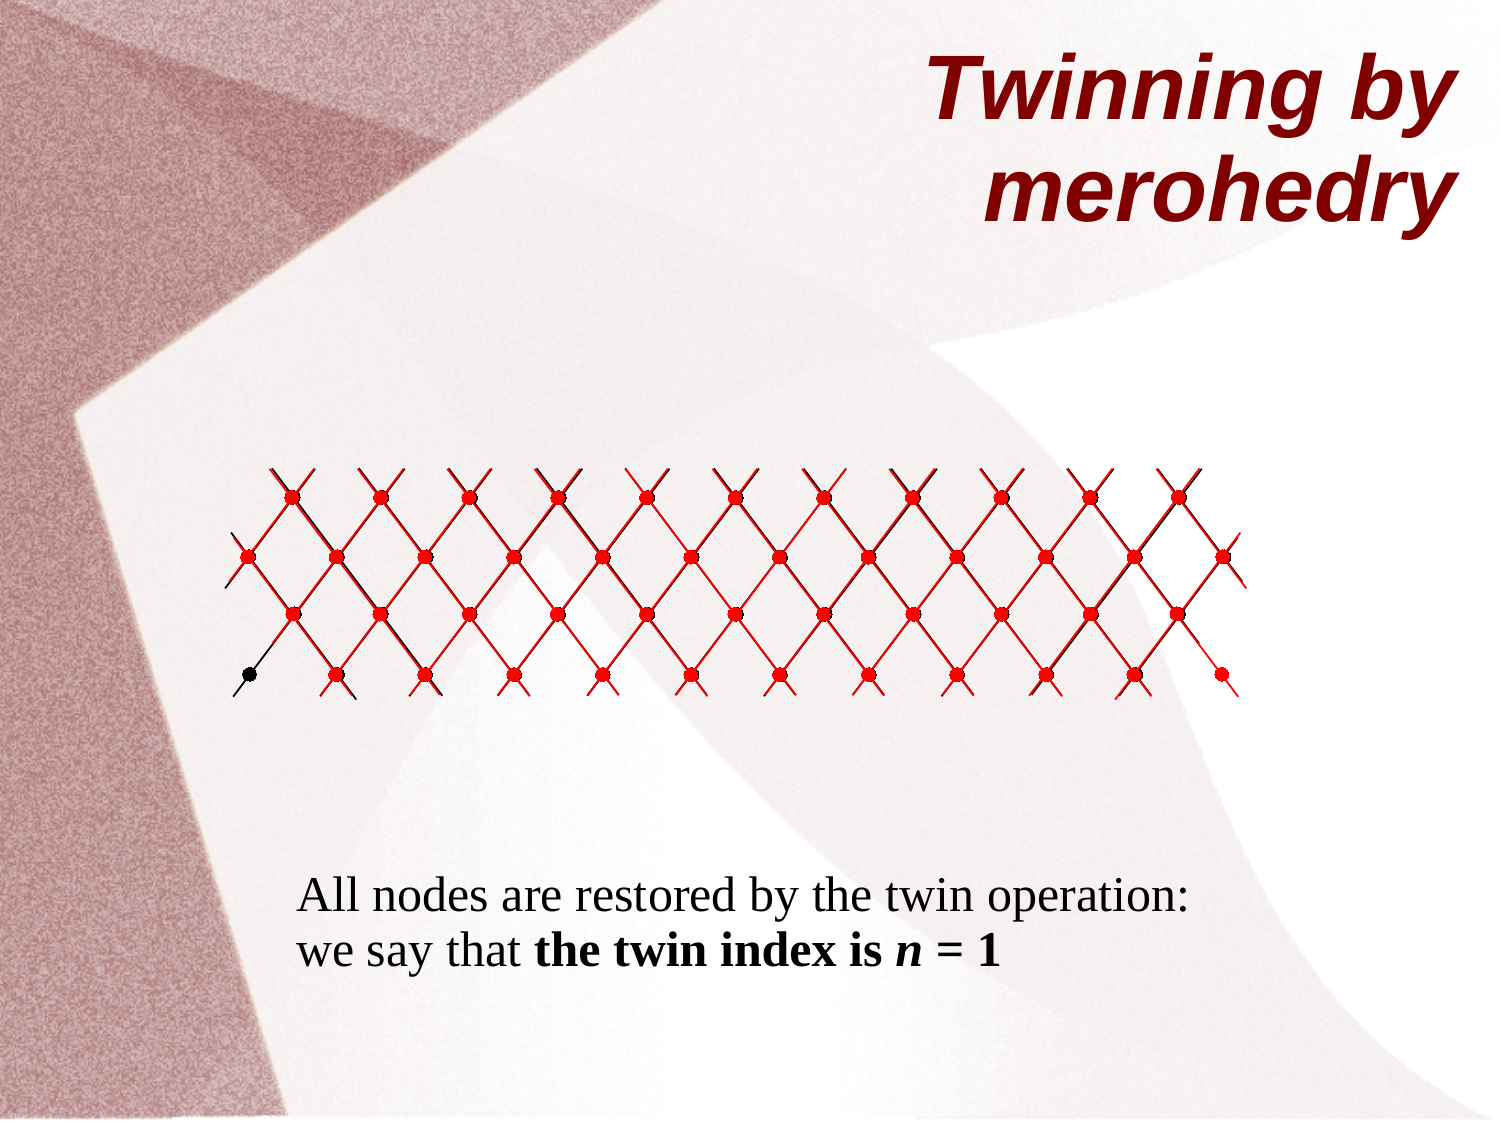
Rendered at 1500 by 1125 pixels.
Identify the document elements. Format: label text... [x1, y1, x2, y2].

text_box [693, 552, 700, 562]
text_box [471, 610, 478, 620]
text_box [1170, 610, 1175, 620]
text_box [427, 670, 433, 679]
text_box [372, 610, 378, 619]
text_box [285, 611, 291, 619]
text_box [560, 493, 567, 503]
text_box [339, 553, 345, 562]
text_box [782, 552, 788, 562]
text_box [772, 553, 777, 562]
text_box [554, 490, 561, 496]
text_box [560, 610, 566, 619]
text_box [870, 669, 877, 680]
text_box [506, 671, 511, 679]
text_box [373, 493, 379, 503]
text_box [294, 493, 301, 502]
text_box [377, 490, 385, 496]
text_box [240, 552, 246, 562]
picture [0, 0, 1500, 1125]
text_box [905, 610, 910, 619]
text_box [738, 610, 744, 620]
text_box [772, 669, 778, 679]
text_box [1048, 552, 1054, 561]
text_box [1135, 552, 1143, 562]
text_box [1173, 606, 1182, 613]
text_box [1126, 669, 1132, 679]
text_box All nodes are restored by the twin operation: we say that the twin index is n = 1 [281, 859, 1206, 988]
text_box [465, 607, 474, 613]
text_box [376, 607, 384, 613]
text_box [295, 610, 302, 620]
text_box [247, 670, 257, 682]
text_box [462, 611, 467, 620]
text_box [550, 610, 556, 620]
text_box [826, 610, 833, 620]
text_box [1083, 610, 1088, 619]
text_box [993, 493, 999, 502]
text_box [250, 552, 256, 561]
text_box [550, 494, 555, 503]
text_box [908, 490, 916, 496]
text_box [683, 670, 689, 680]
text_box [643, 607, 651, 614]
text_box [960, 670, 965, 679]
text_box [515, 670, 522, 679]
text_box [289, 606, 297, 613]
text_box [471, 493, 478, 502]
text_box [1180, 492, 1187, 502]
text_box [427, 552, 434, 562]
text_box [816, 610, 822, 620]
title Twinning by merohedry [541, 36, 1458, 242]
text_box [242, 667, 253, 679]
text_box [820, 607, 828, 613]
text_box [1092, 493, 1099, 503]
text_box [383, 494, 389, 503]
text_box [329, 552, 334, 562]
text_box [595, 670, 601, 679]
text_box [1171, 493, 1176, 502]
text_box [1048, 670, 1054, 679]
text_box [639, 611, 644, 620]
text_box [1214, 670, 1224, 682]
text_box [417, 553, 422, 561]
text_box [333, 549, 340, 555]
text_box [782, 670, 788, 679]
text_box [949, 669, 956, 680]
text_box [1219, 667, 1229, 679]
text_box [693, 670, 699, 680]
text_box [688, 559, 695, 565]
text_box [604, 552, 611, 562]
text_box [949, 553, 954, 561]
text_box [649, 611, 655, 620]
text_box [338, 669, 345, 679]
text_box [994, 611, 999, 620]
text_box [959, 552, 965, 562]
text_box [905, 494, 910, 502]
text_box [1215, 552, 1220, 561]
text_box [1038, 552, 1044, 562]
text_box [727, 610, 734, 620]
text_box [284, 493, 290, 503]
text_box [997, 607, 1006, 614]
text_box [914, 494, 921, 503]
text_box [1003, 610, 1010, 620]
text_box [649, 493, 655, 502]
text_box [1180, 611, 1186, 620]
text_box [506, 552, 512, 562]
text_box [871, 553, 877, 561]
text_box [639, 493, 644, 502]
text_box [417, 670, 423, 680]
text_box [1137, 670, 1143, 679]
text_box [461, 493, 467, 502]
text_box [1224, 552, 1231, 562]
text_box [737, 493, 744, 503]
text_box [554, 607, 562, 612]
text_box [1092, 610, 1099, 620]
text_box [1082, 494, 1087, 503]
text_box [605, 670, 611, 679]
text_box [865, 559, 872, 565]
text_box [683, 552, 689, 562]
text_box [861, 552, 866, 562]
text_box [816, 493, 822, 503]
text_box [516, 553, 522, 562]
text_box [1003, 493, 1010, 502]
text_box [1038, 670, 1043, 679]
text_box [382, 610, 389, 619]
text_box [915, 609, 922, 619]
text_box [328, 669, 334, 679]
text_box [861, 670, 866, 679]
text_box [728, 494, 733, 503]
text_box [826, 493, 832, 502]
text_box [1086, 490, 1093, 496]
